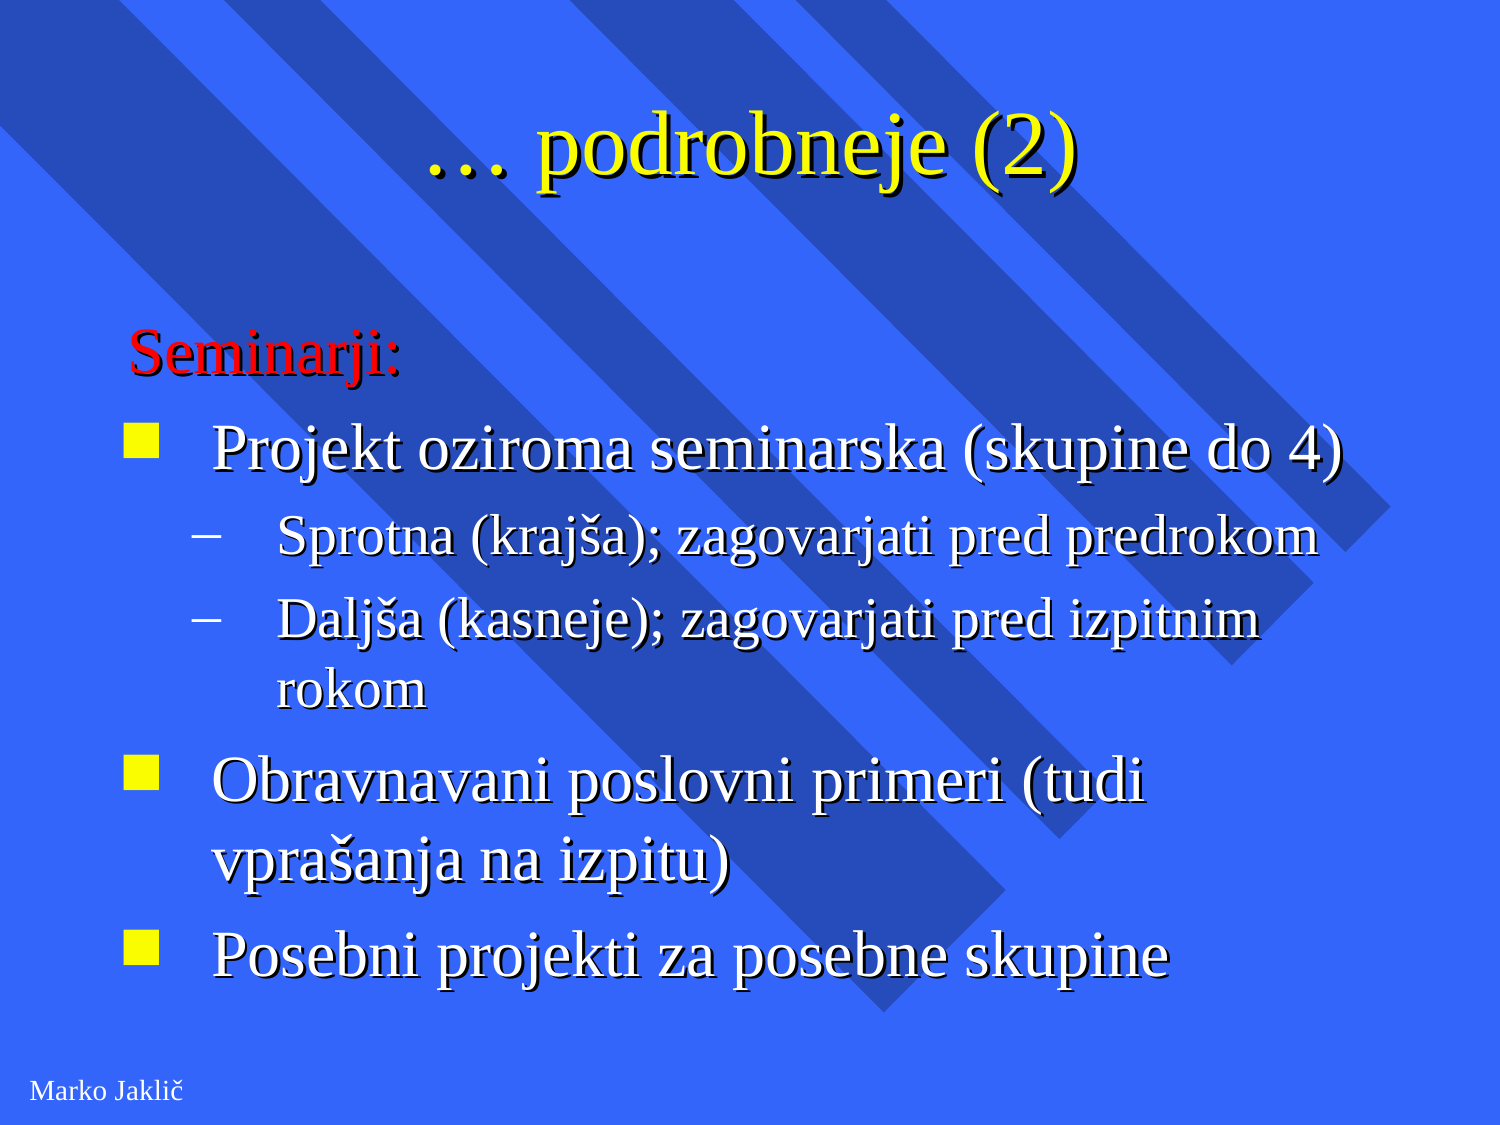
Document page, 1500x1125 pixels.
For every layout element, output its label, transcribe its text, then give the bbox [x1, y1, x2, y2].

title … podrobneje (2) [112, 37, 1388, 238]
list Seminarji: Projekt oziroma seminarska (skupine do 4) Sprotna (krajša); zagovarjati pred predrokom Daljša (kasneje); zagovarjati pred izpitnim rokom Obravnavani poslovni primeri (tudi vprašanja na izpitu) Posebni projekti za posebne skupine [112, 299, 1388, 1004]
